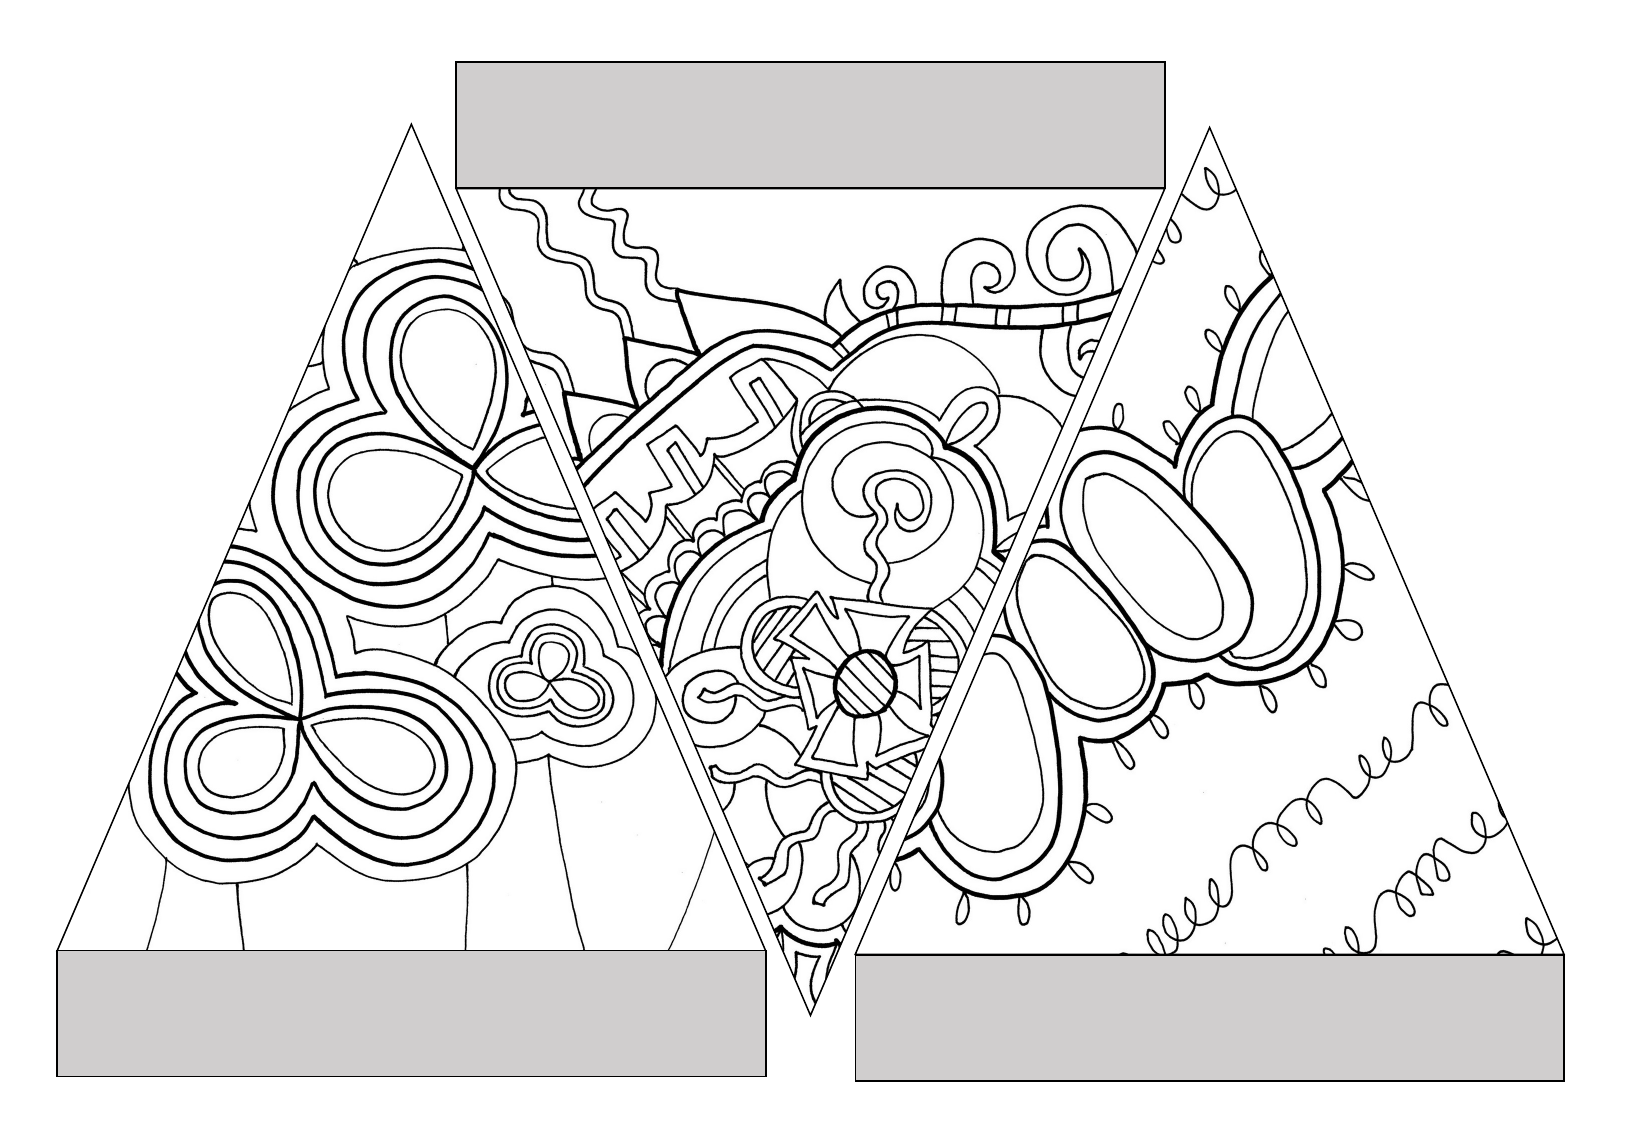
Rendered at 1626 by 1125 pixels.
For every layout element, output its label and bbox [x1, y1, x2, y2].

text_box [57, 124, 766, 1077]
text_box [855, 127, 1565, 1081]
text_box [456, 62, 1165, 1016]
